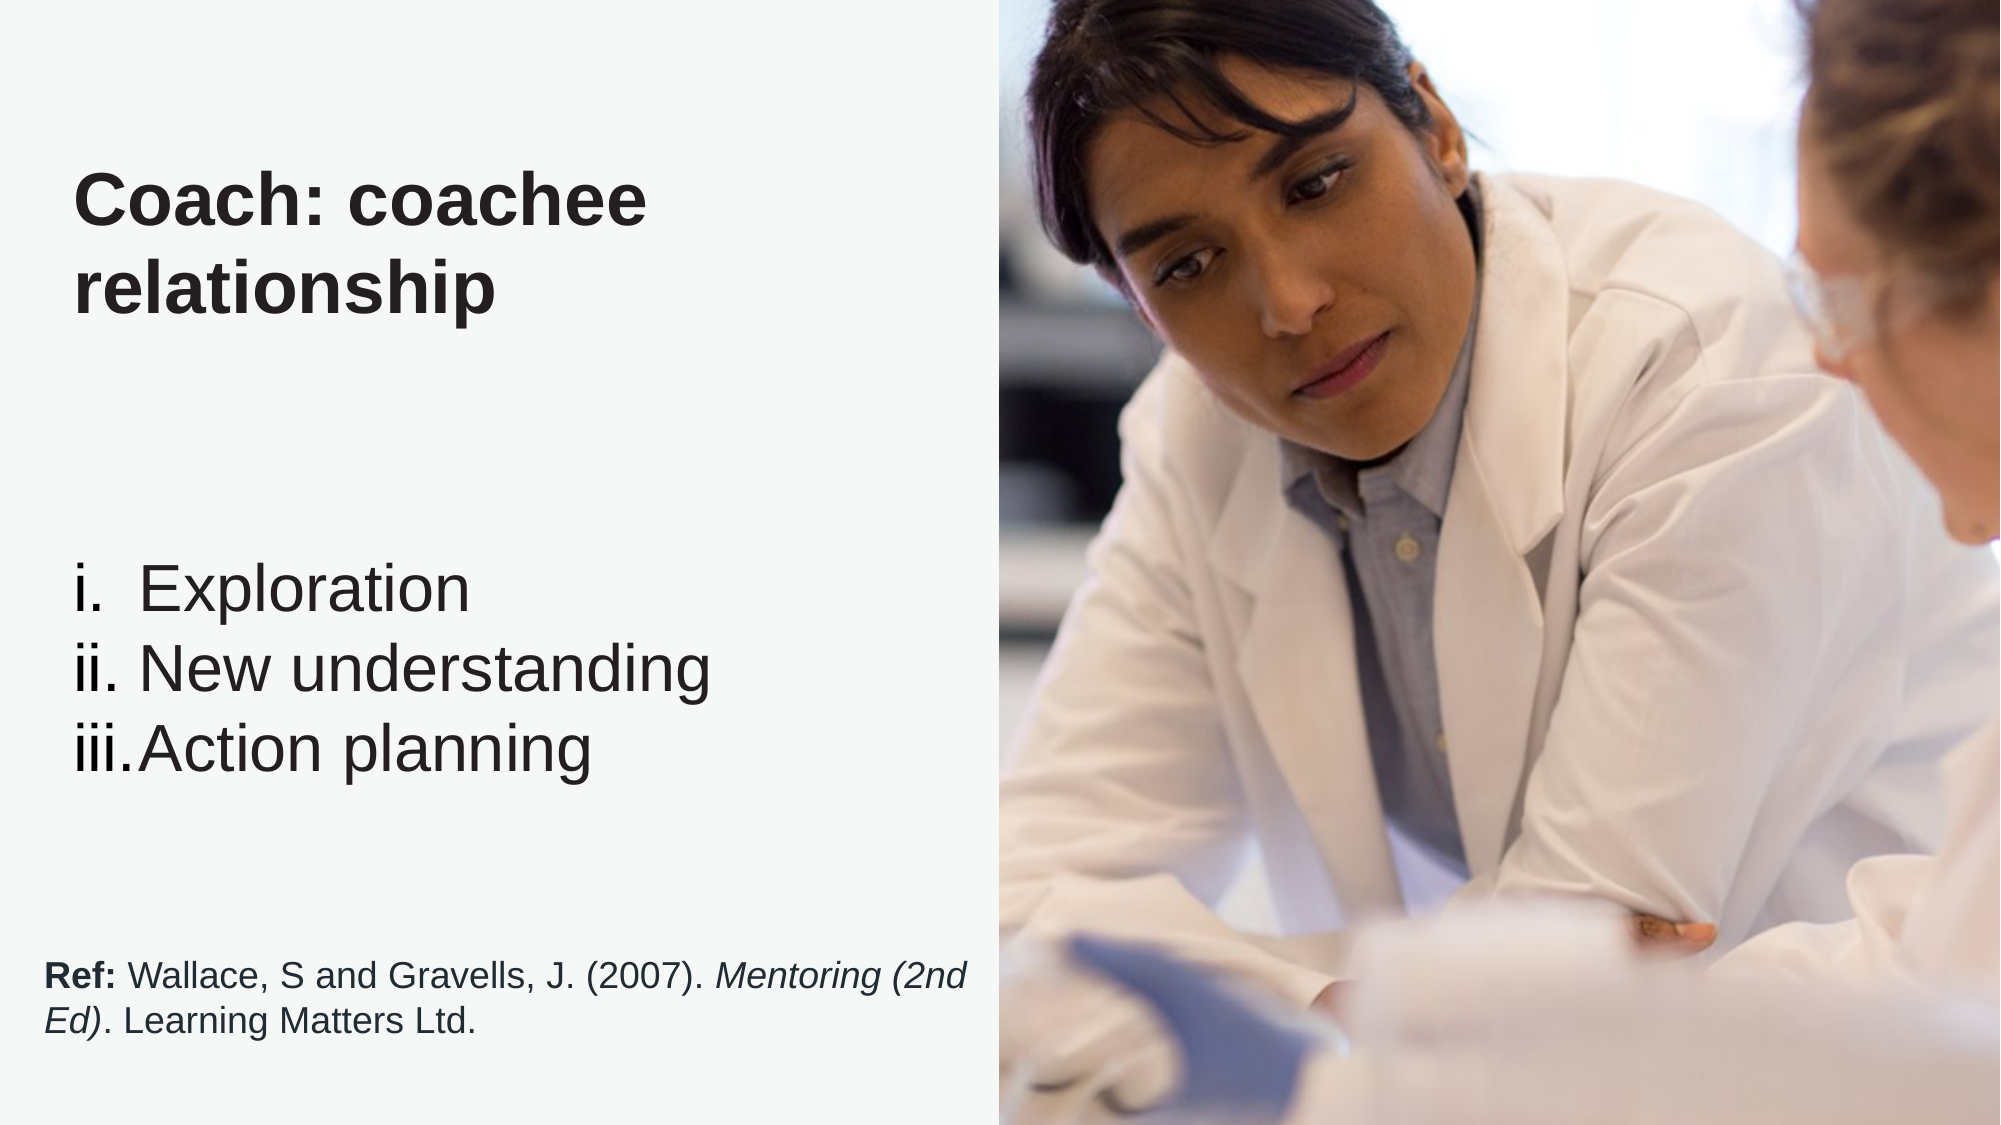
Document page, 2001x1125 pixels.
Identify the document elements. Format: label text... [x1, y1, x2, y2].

title Coach: coachee relationship [58, 145, 999, 784]
text_box Ref: Wallace, S and Gravells, J. (2007). Mentoring (2nd Ed). Learning Matters Ltd. [29, 943, 1029, 1050]
picture [999, 0, 2000, 1125]
text_box Exploration New understanding Action planning [58, 536, 886, 795]
